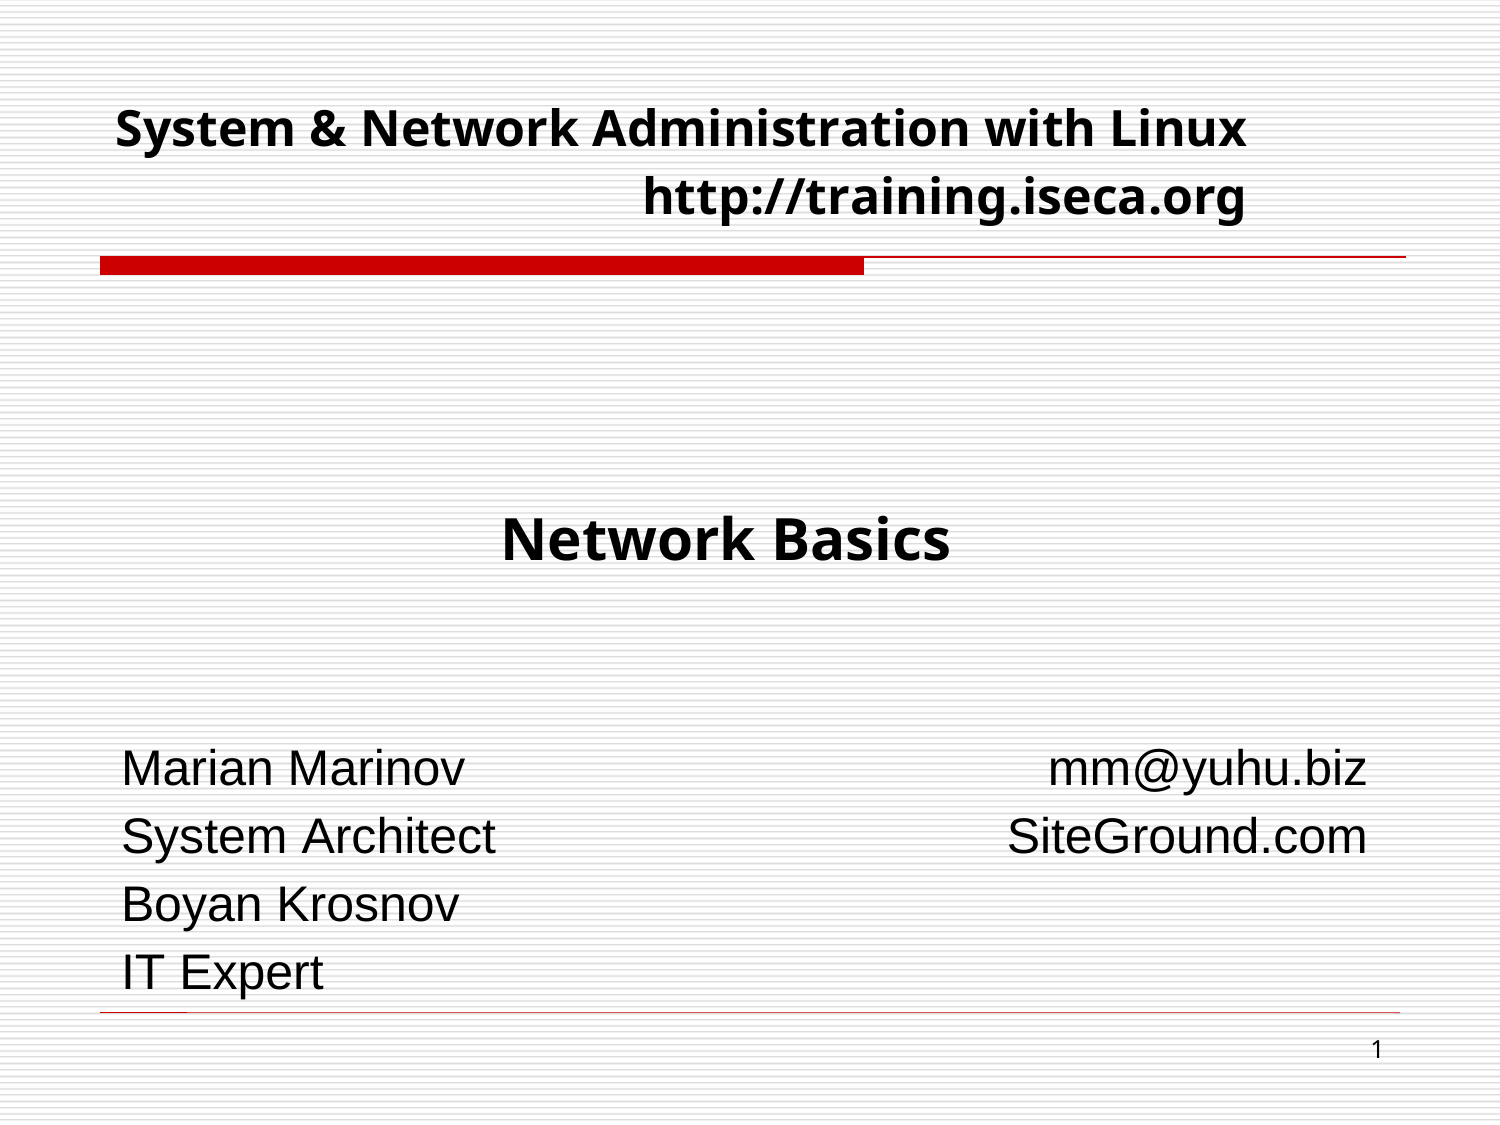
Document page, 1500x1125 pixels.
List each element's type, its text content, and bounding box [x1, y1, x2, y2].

text_box mm@yuhu.biz SiteGround.com [915, 732, 1500, 1018]
text_box Network Basics [88, 338, 1364, 585]
picture [0, 0, 1500, 1125]
subtitle Marian Marinov System Architect Boyan Krosnov IT Expert [29, 732, 650, 1018]
title System & Network Administration with Linux http://training.iseca.org [100, 94, 1376, 238]
